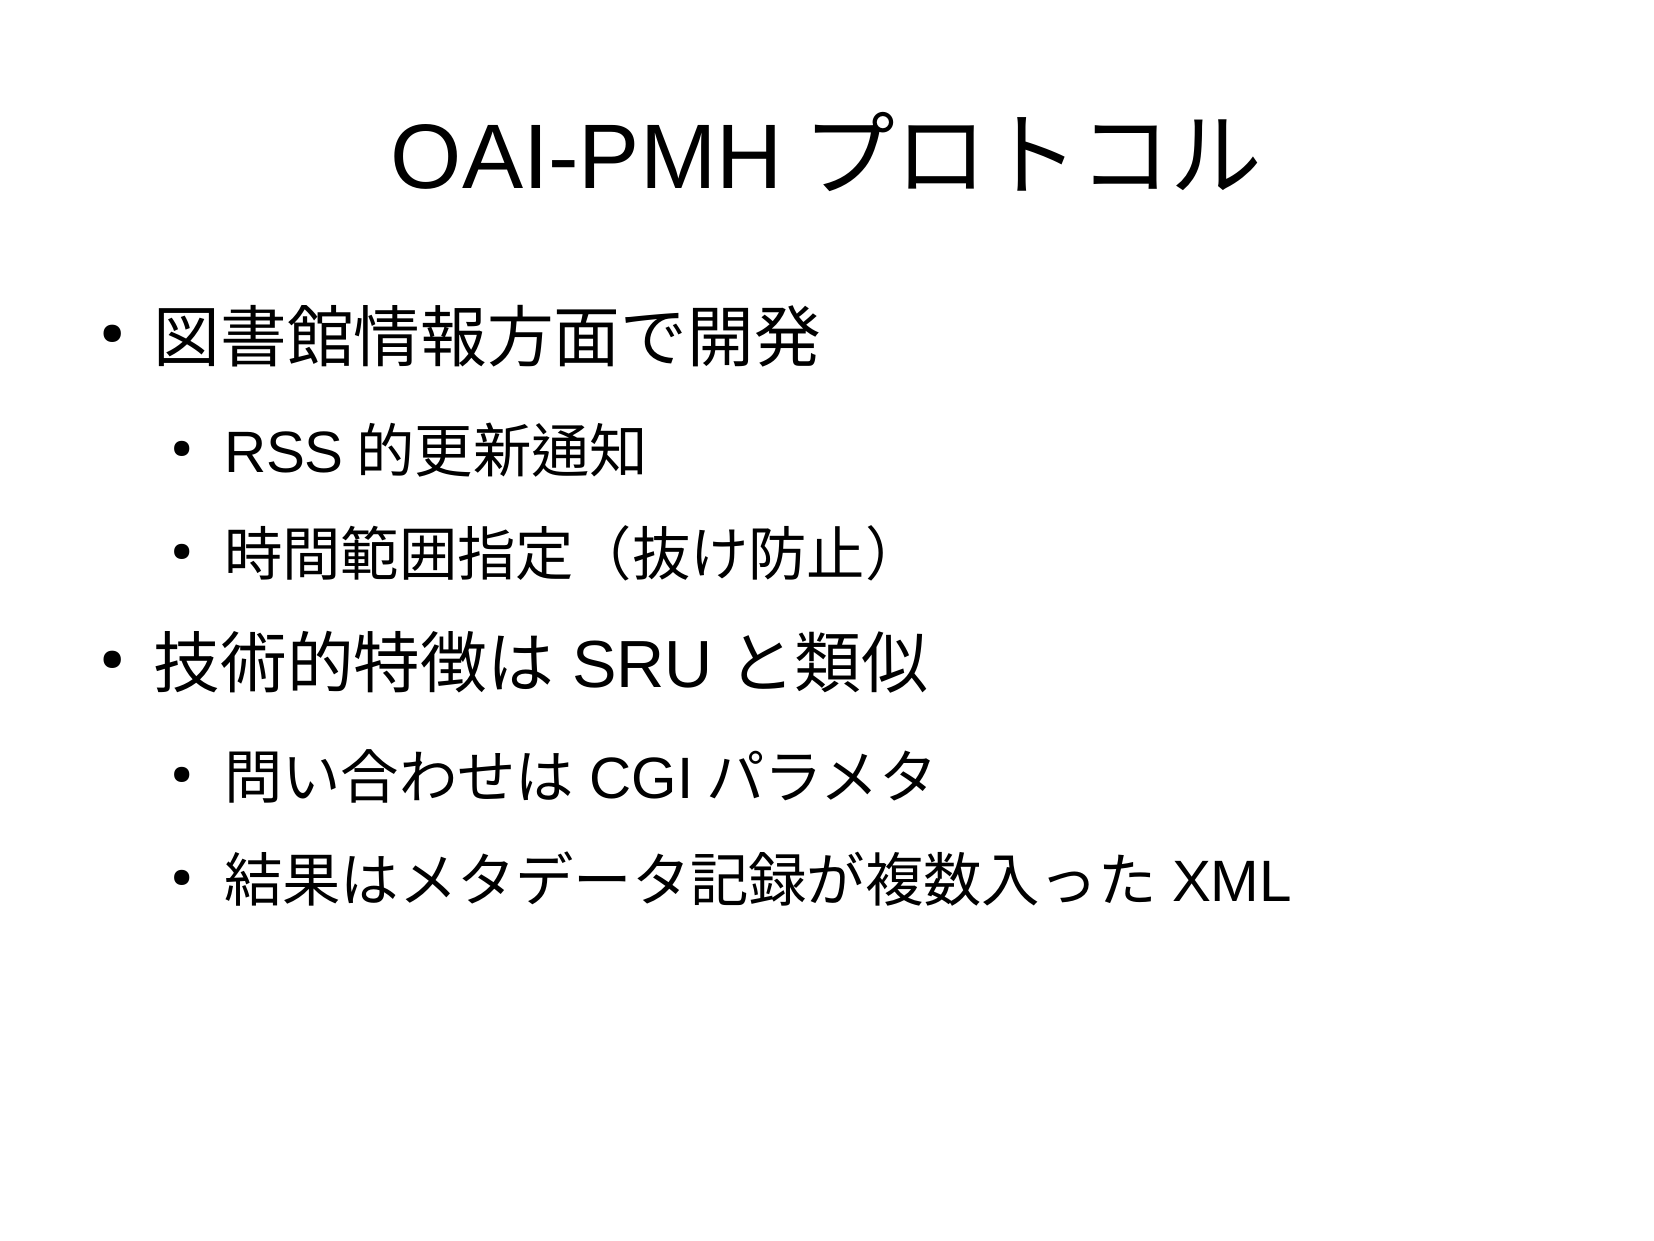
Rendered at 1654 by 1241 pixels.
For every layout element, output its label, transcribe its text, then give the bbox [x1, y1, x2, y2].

title OAI-PMHプロトコル [82, 49, 1571, 257]
list 図書館情報方面で開発 RSS的更新通知 時間範囲指定（抜け防止） 技術的特徴はSRUと類似 問い合わせはCGIパラメタ 結果はメタデータ記録が複数入ったXML [82, 290, 1571, 1094]
